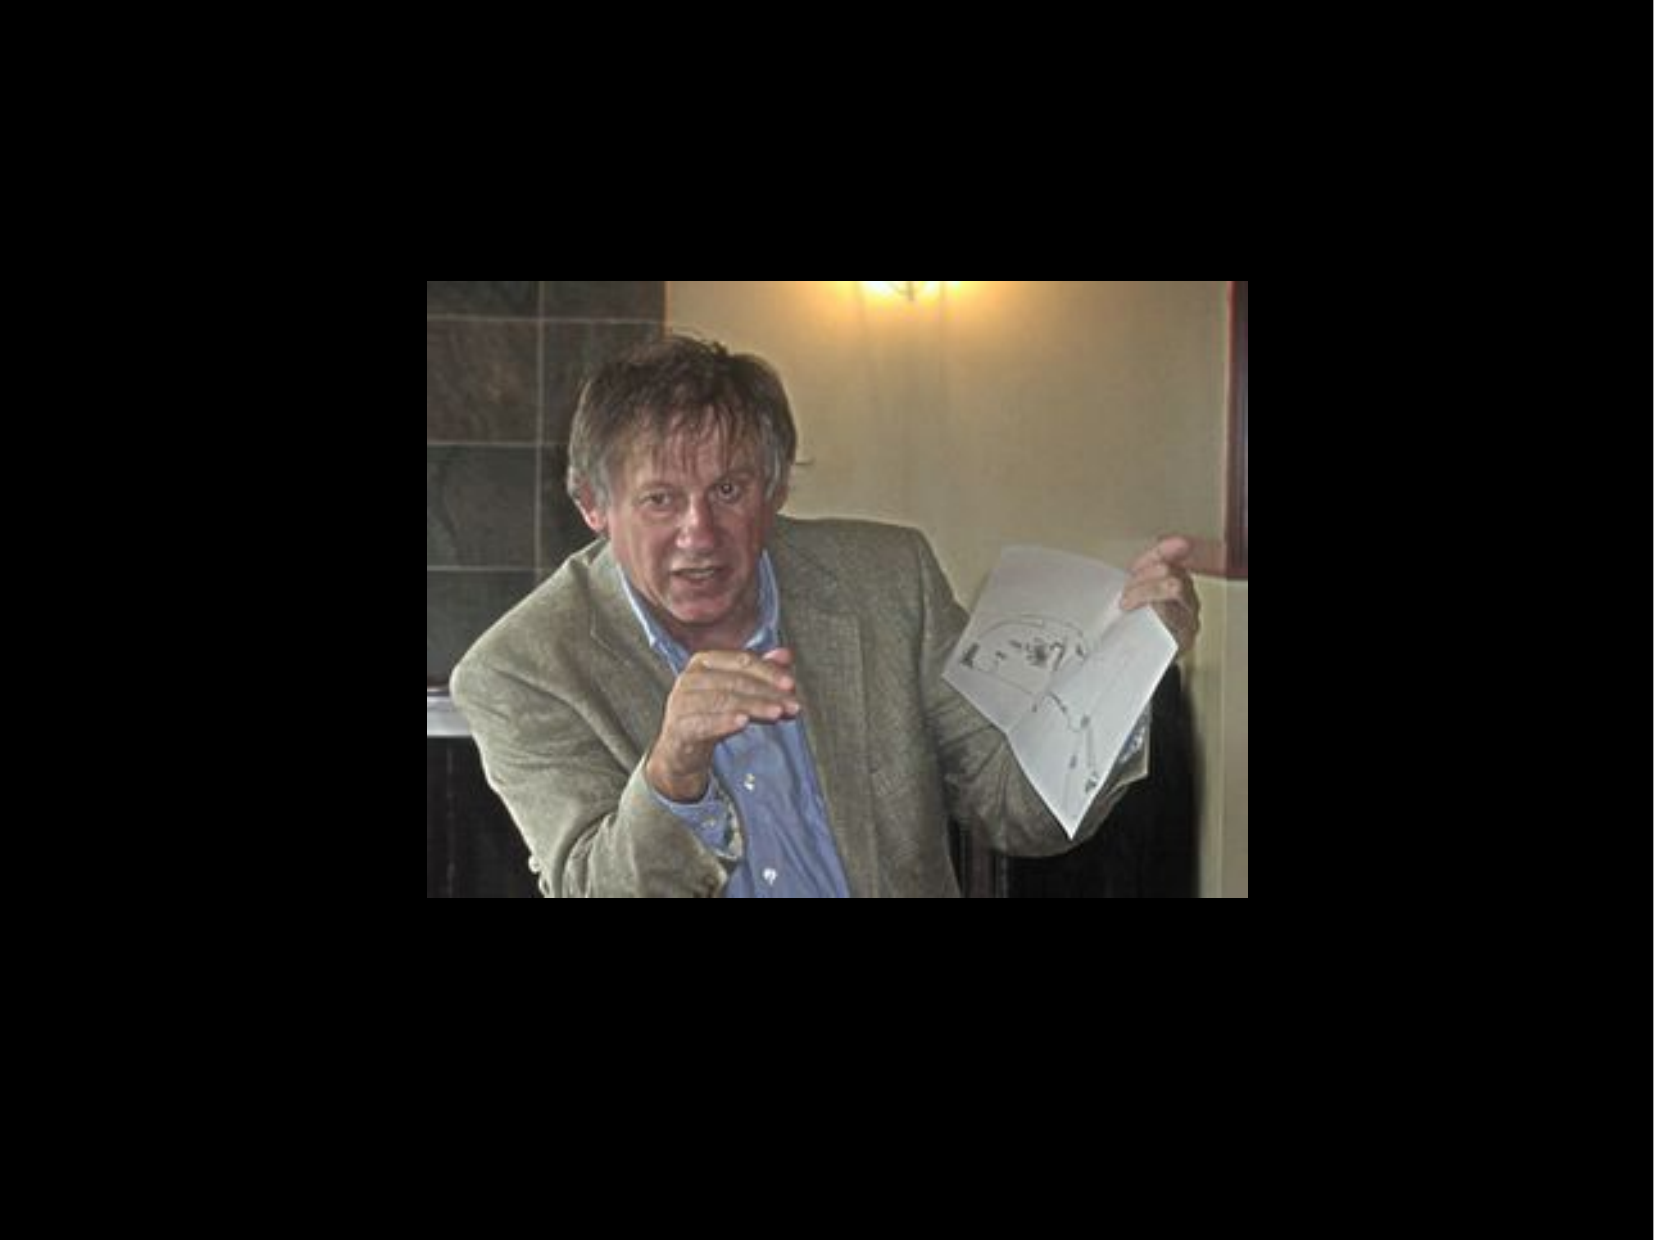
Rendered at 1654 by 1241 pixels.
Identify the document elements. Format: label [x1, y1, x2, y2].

picture [427, 281, 1248, 898]
